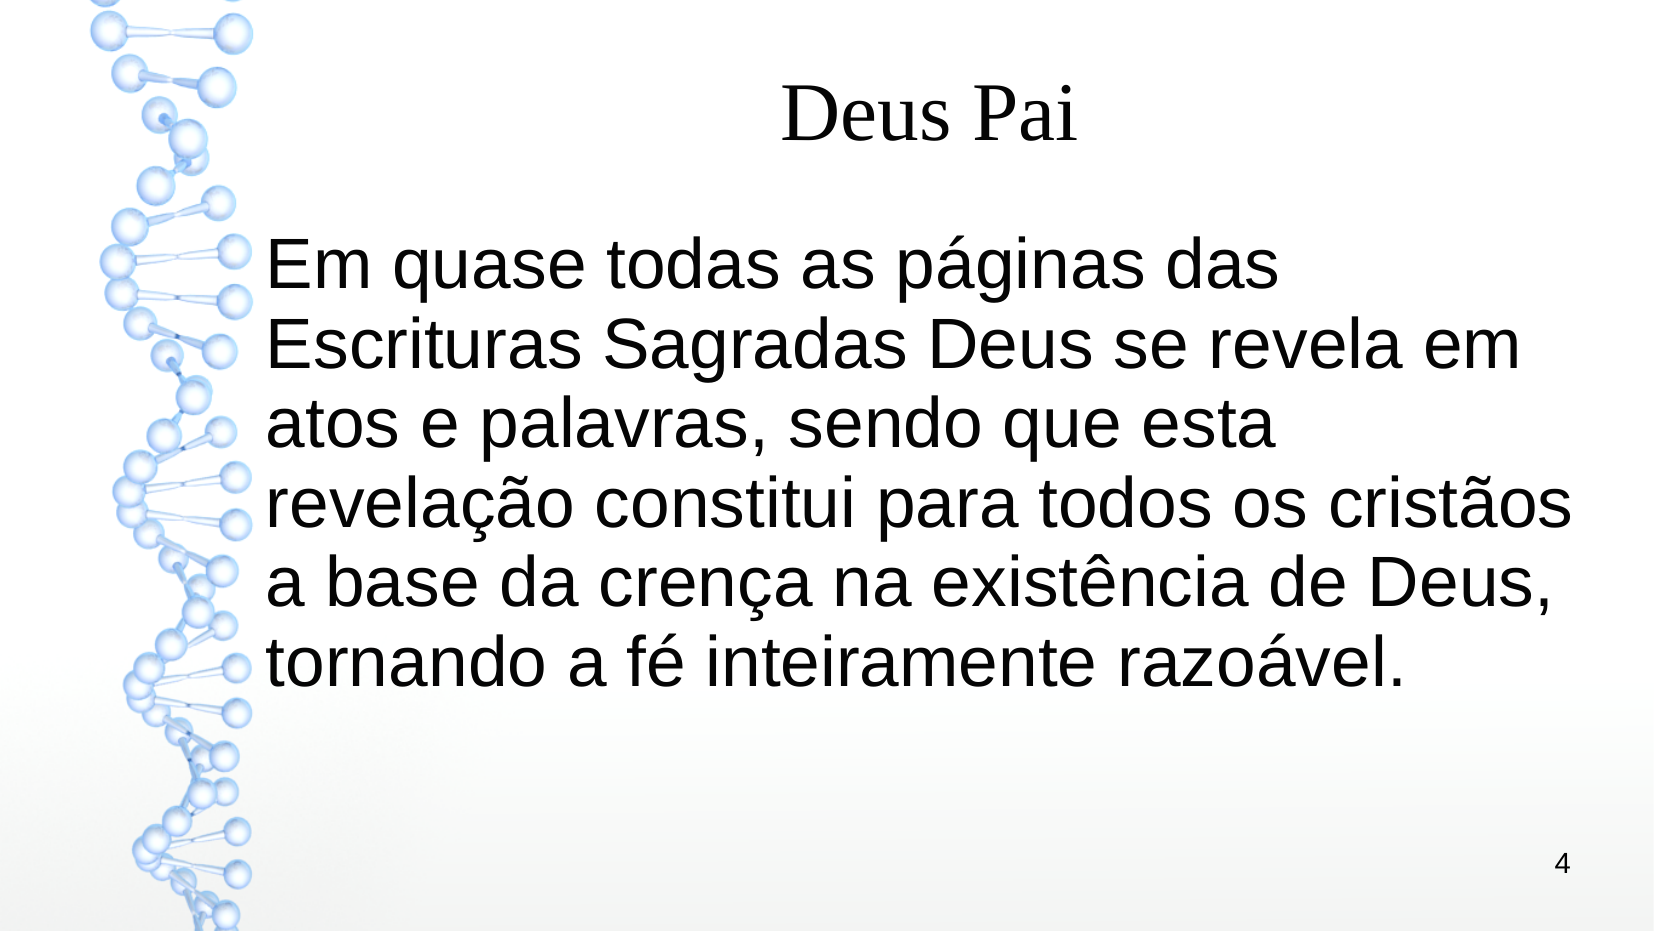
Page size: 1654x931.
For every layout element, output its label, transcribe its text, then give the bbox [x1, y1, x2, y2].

list Em quase todas as páginas das Escrituras Sagradas Deus se revela em atos e palavras, sendo que esta revelação constitui para todos os cristãos a base da crença na existência de Deus, tornando a fé inteiramente razoável. [265, 224, 1595, 764]
picture [0, 0, 1654, 931]
title Deus Pai [265, 35, 1595, 189]
